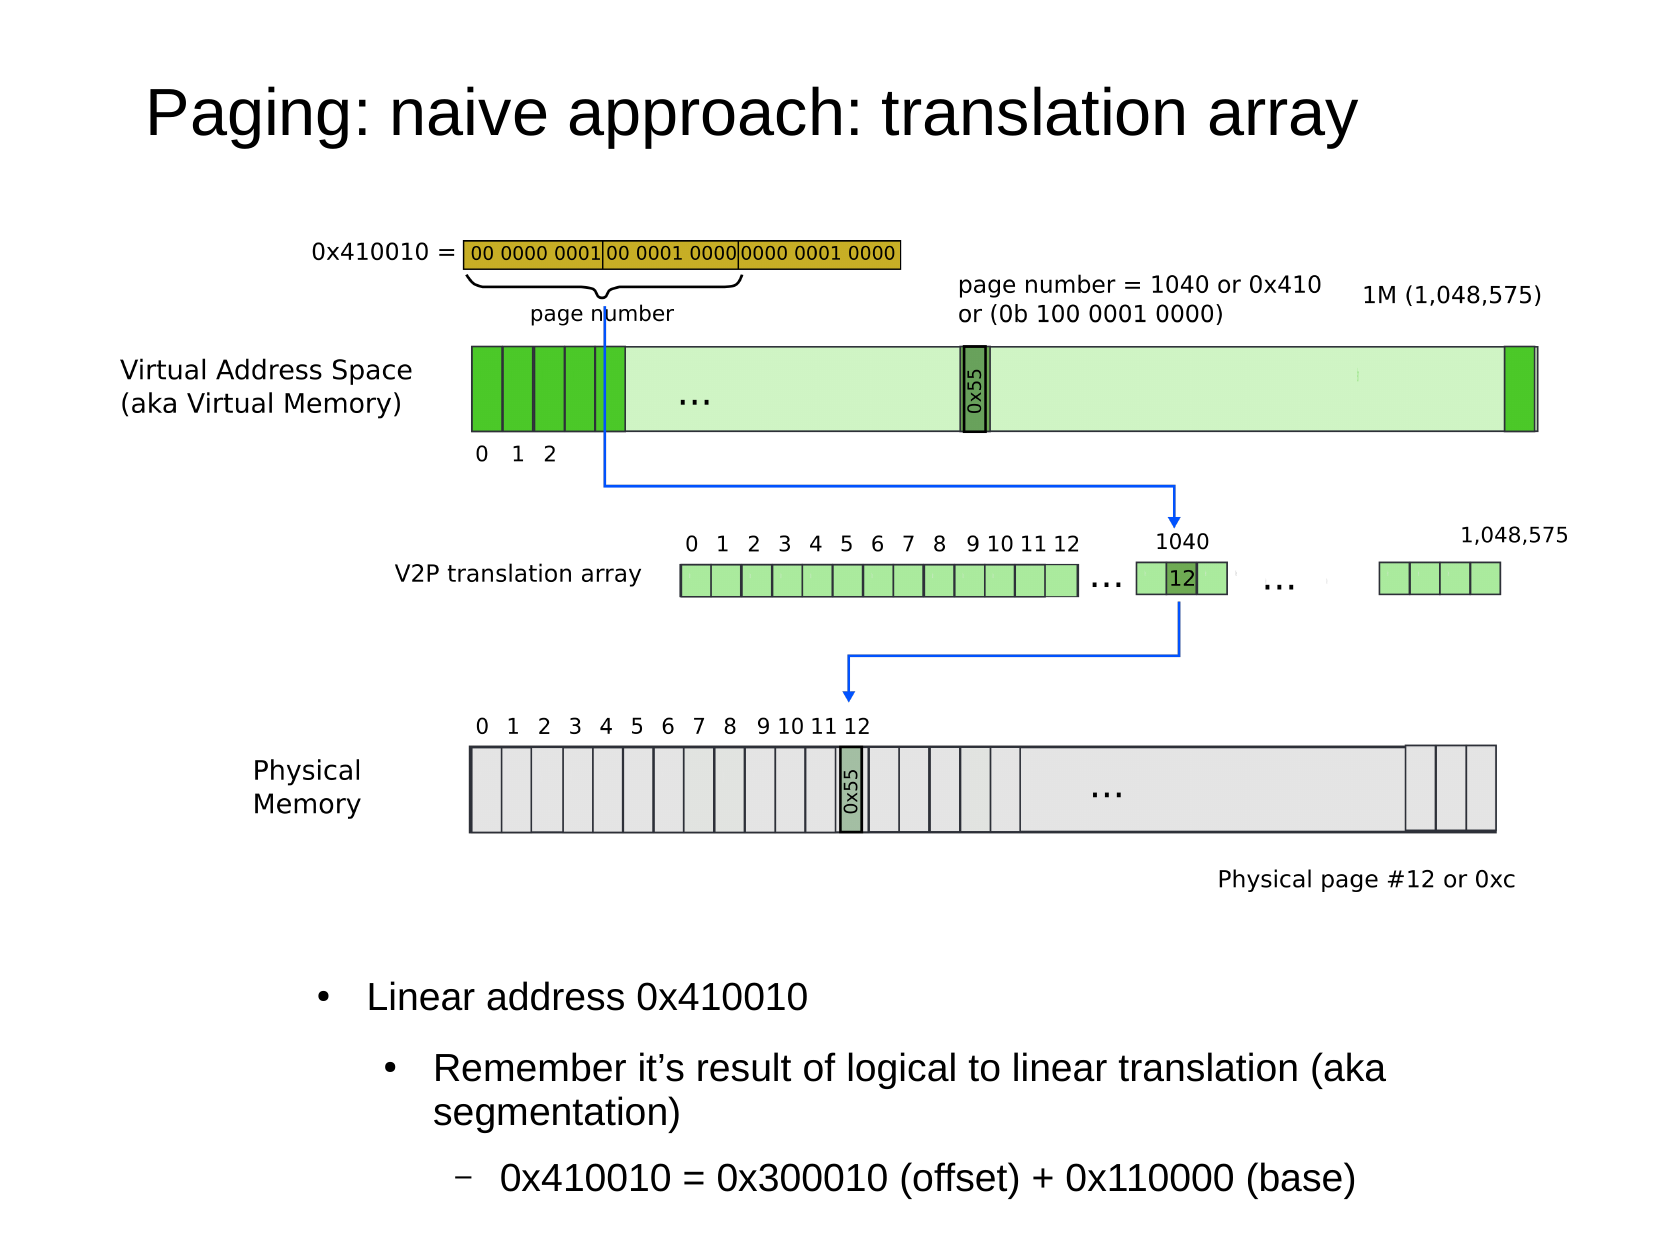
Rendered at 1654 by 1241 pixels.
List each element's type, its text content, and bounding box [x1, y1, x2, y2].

list Linear address 0x410010 Remember it’s result of logical to linear translation (aka segmentation) 0x410010 = 0x300010 (offset) + 0x110000 (base) [300, 975, 1576, 1201]
picture [120, 240, 1567, 892]
list Paging: naive approach: translation array [82, 75, 1576, 151]
